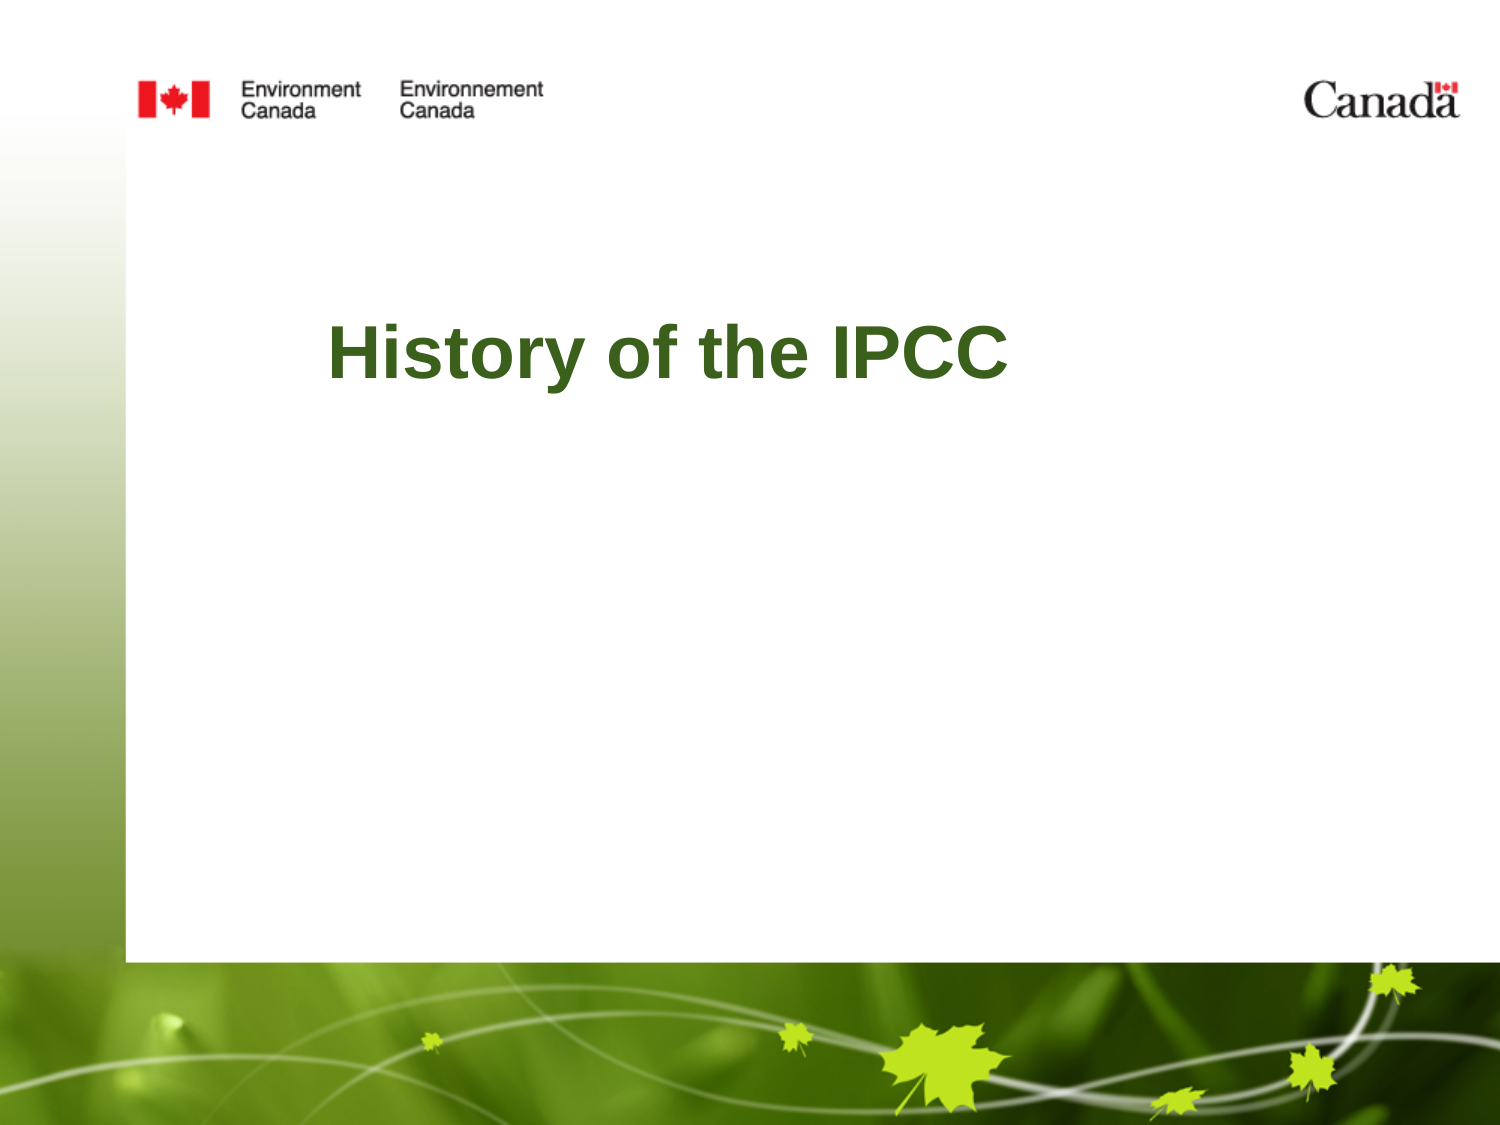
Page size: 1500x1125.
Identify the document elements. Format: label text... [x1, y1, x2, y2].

title History of the IPCC [312, 231, 1353, 473]
picture [0, 0, 1500, 1125]
